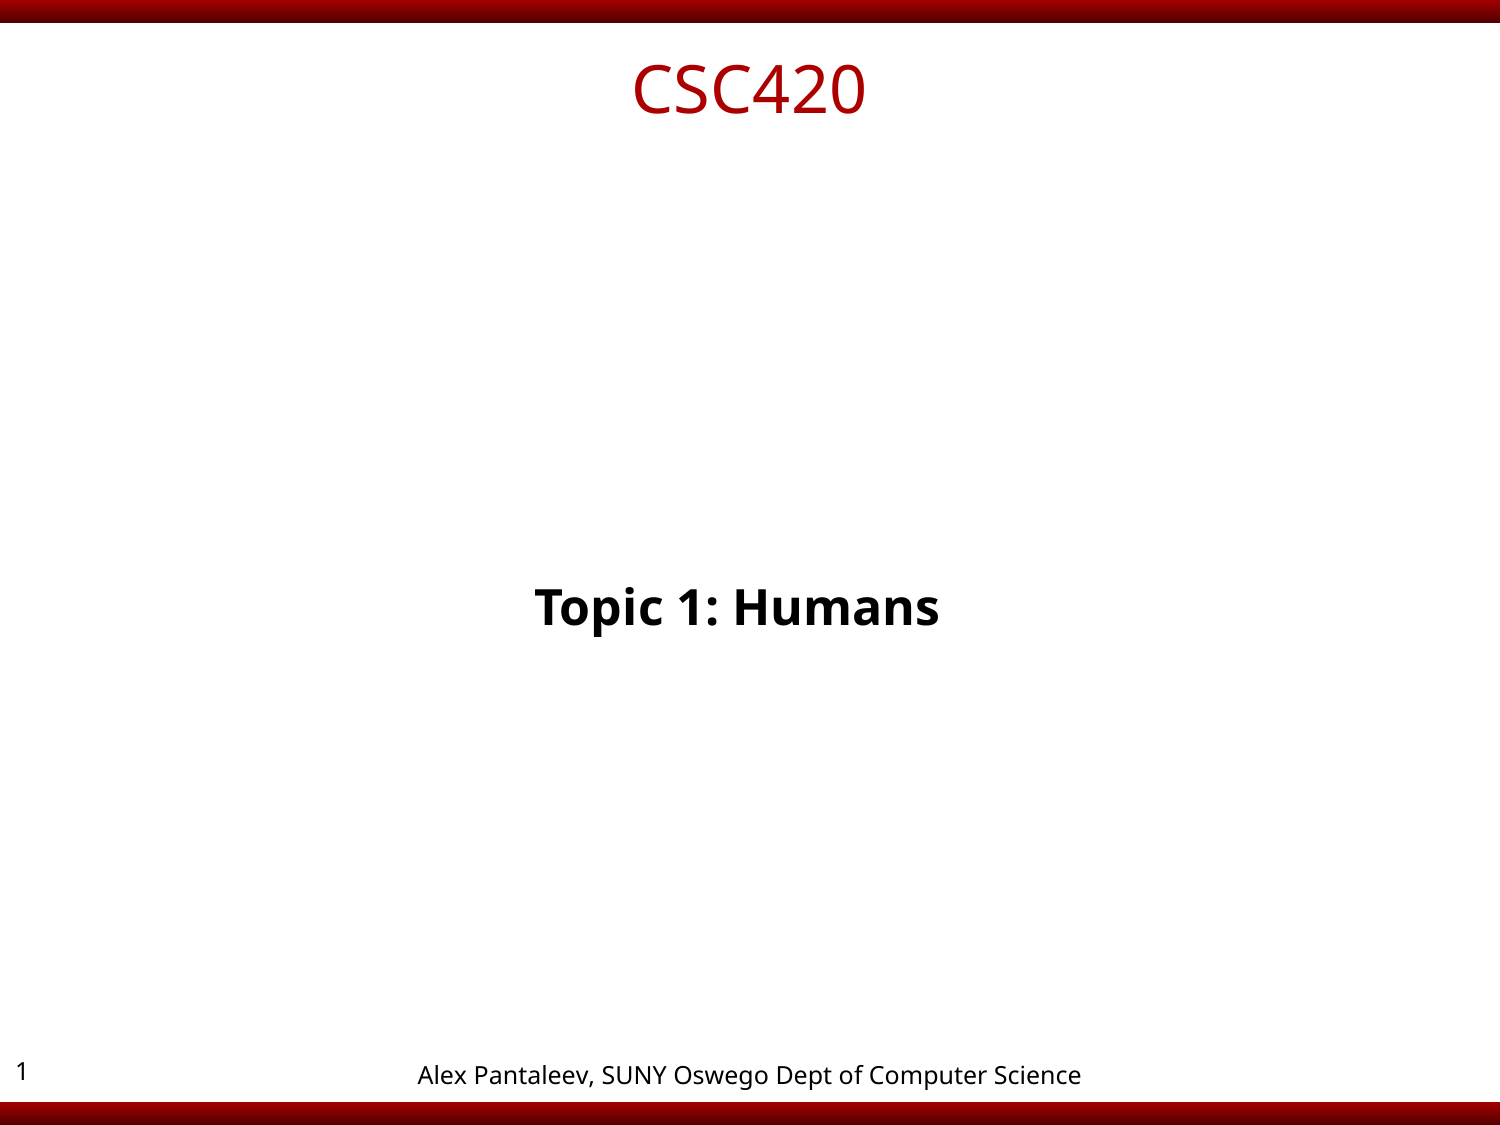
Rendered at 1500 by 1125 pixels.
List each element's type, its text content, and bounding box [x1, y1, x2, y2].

title CSC420 [0, 24, 1500, 150]
subtitle Topic 1: Humans [0, 157, 1476, 1056]
